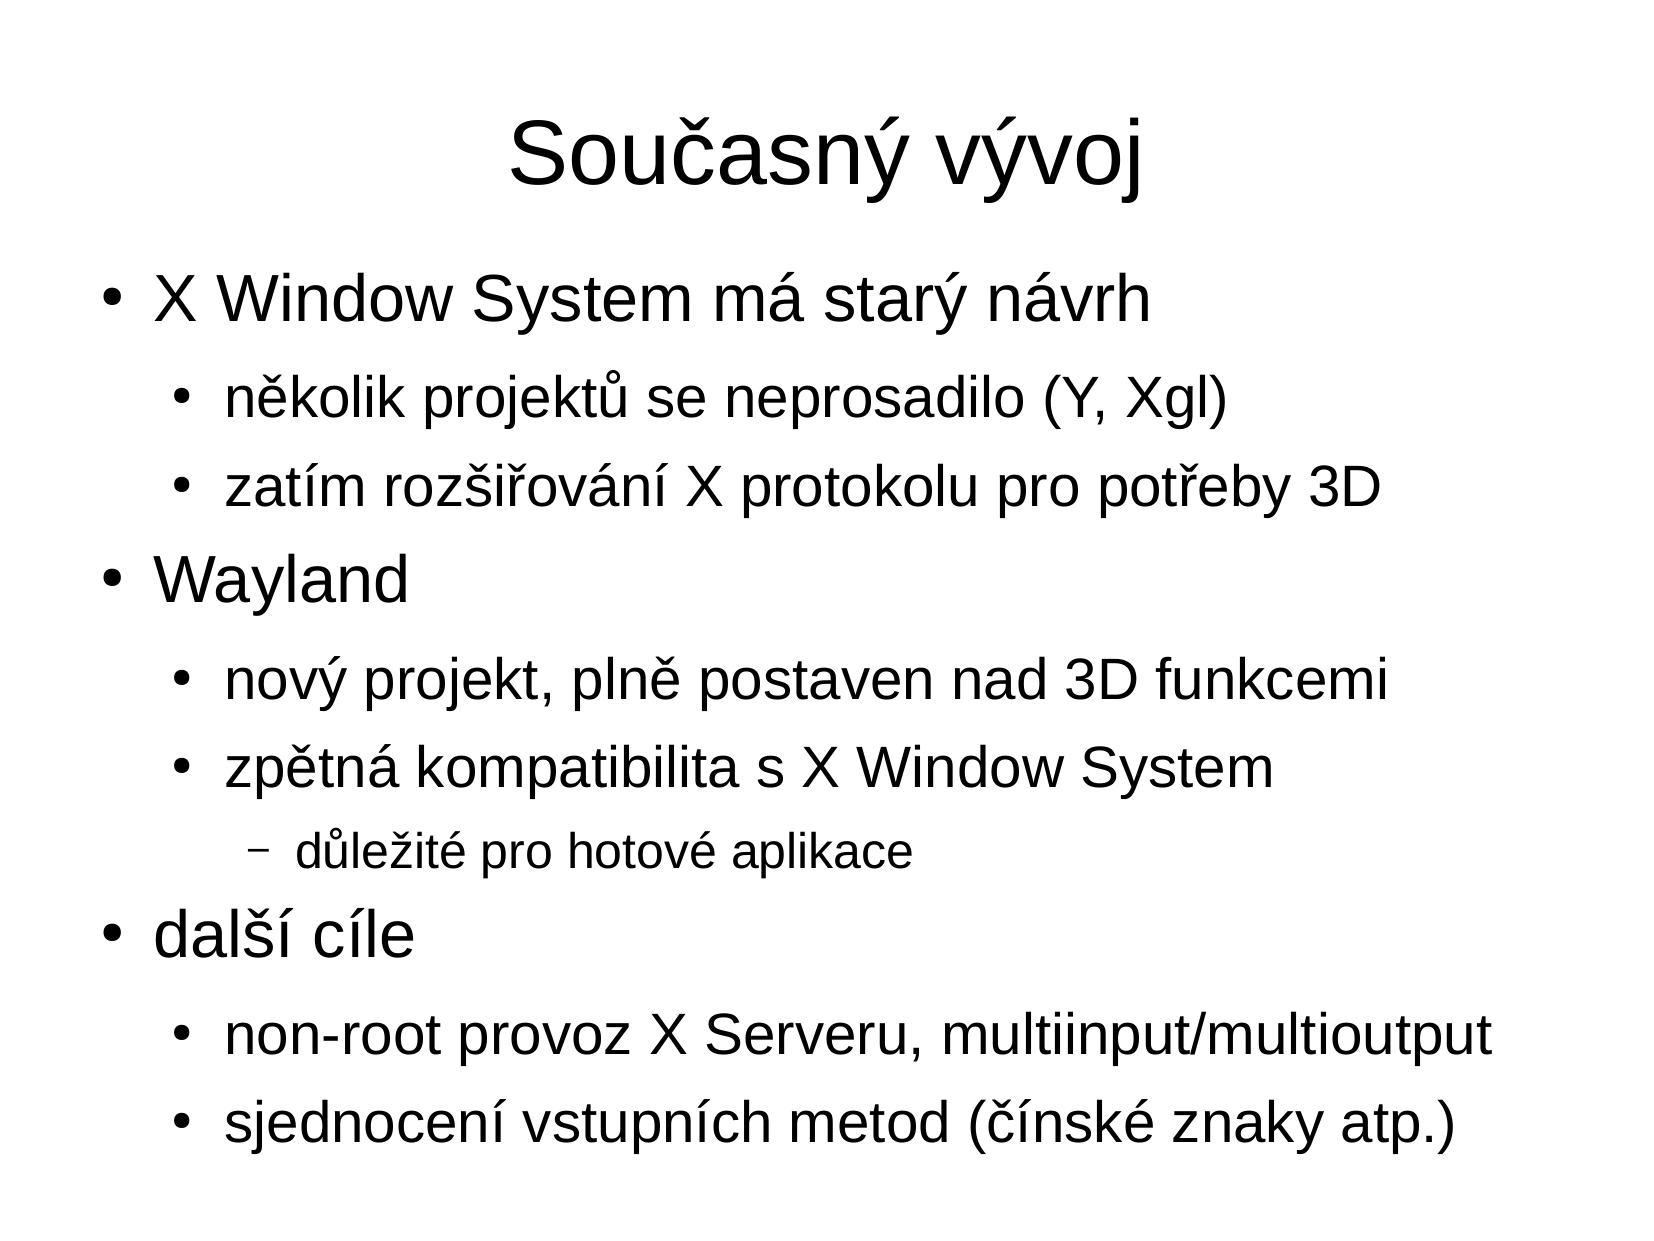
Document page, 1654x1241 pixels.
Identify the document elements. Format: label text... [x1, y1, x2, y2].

title Současný vývoj [82, 56, 1571, 250]
list X Window System má starý návrh několik projektů se neprosadilo (Y, Xgl) zatím rozšiřování X protokolu pro potřeby 3D Wayland nový projekt, plně postaven nad 3D funkcemi zpětná kompatibilita s X Window System důležité pro hotové aplikace další cíle non-root provoz X Serveru, multiinput/multioutput sjednocení vstupních metod (čínské znaky atp.) [82, 260, 1571, 1154]
